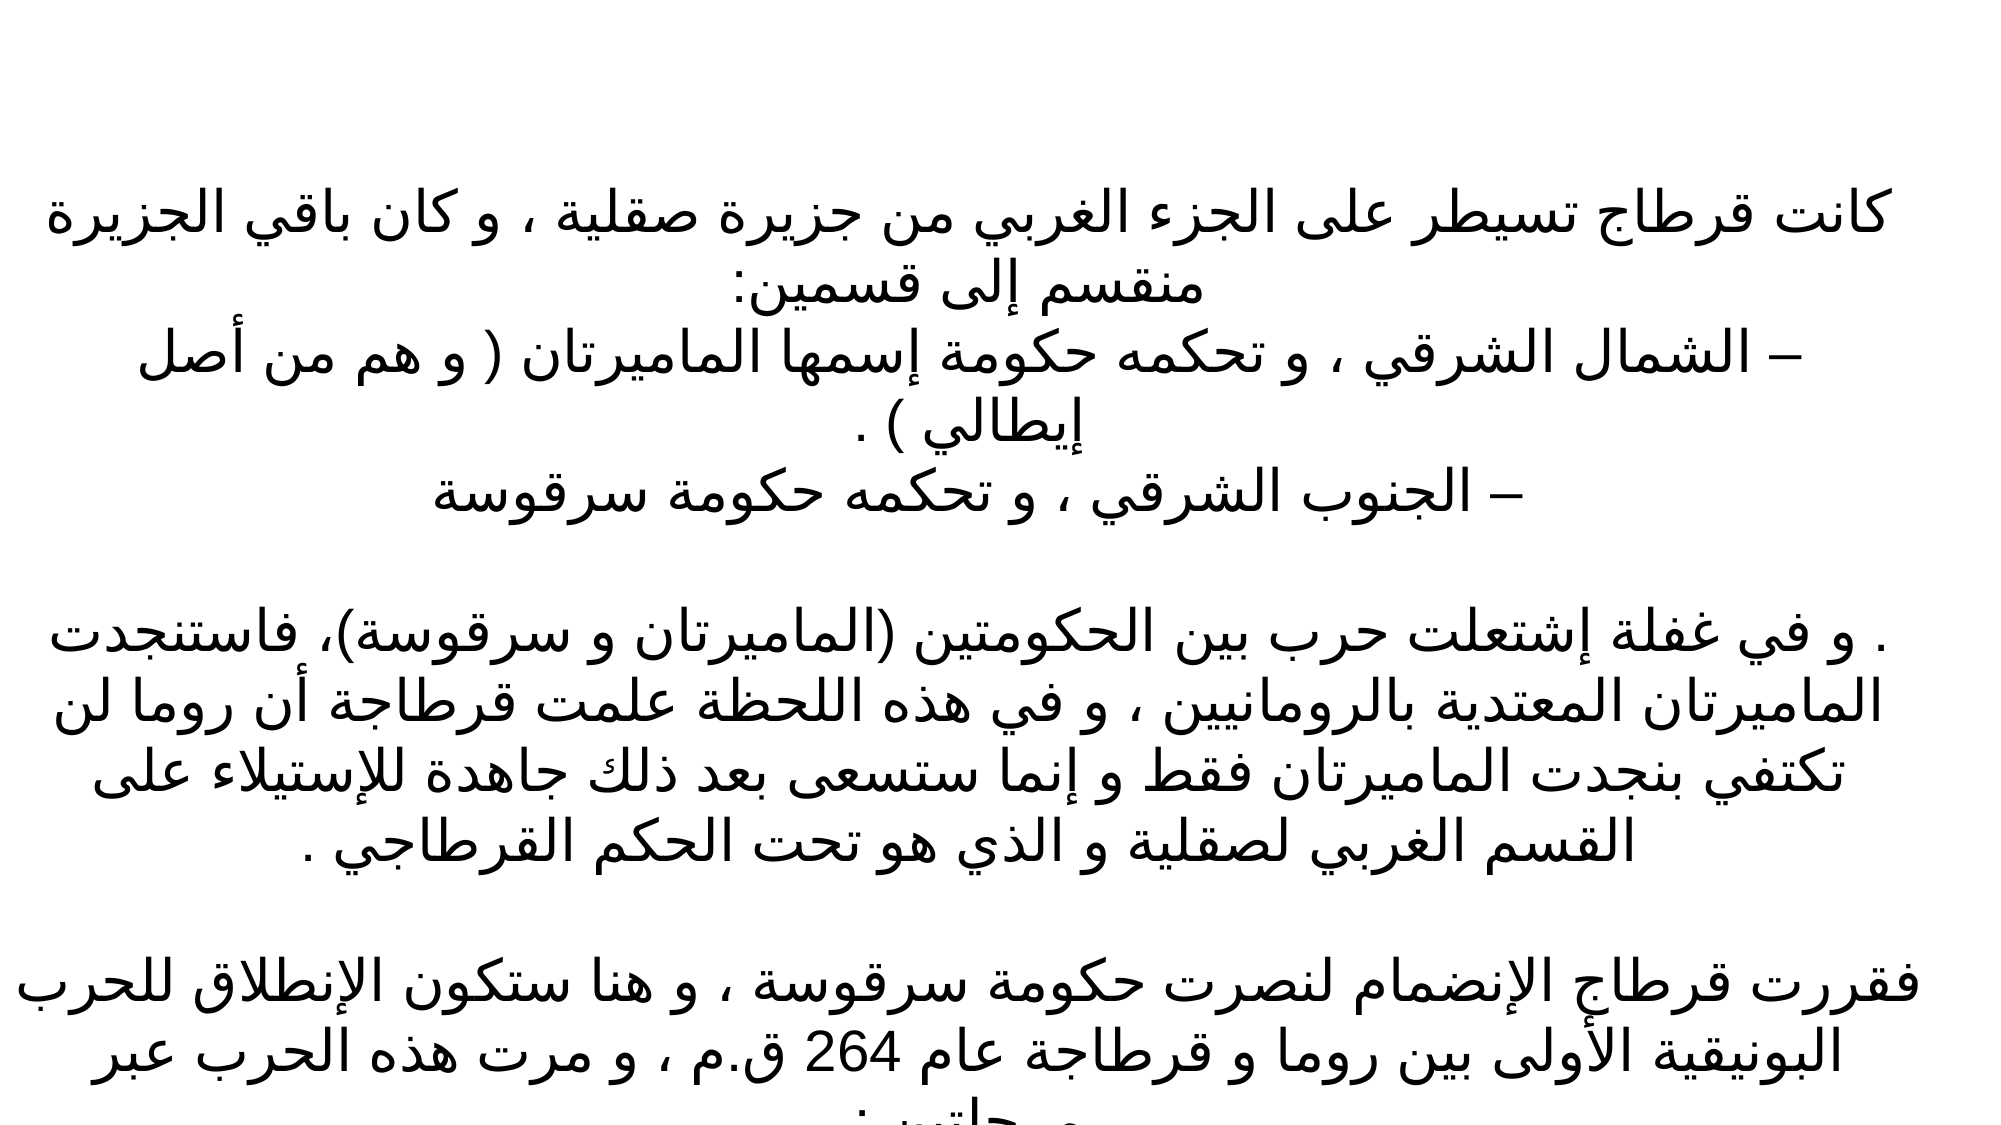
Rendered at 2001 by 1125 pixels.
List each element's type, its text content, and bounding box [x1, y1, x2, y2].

text_box كانت قرطاج تسيطر على الجزء الغربي من جزيرة صقلية ، و كان باقي الجزيرة منقسم إلى قسمين: – الشمال الشرقي ، و تحكمه حكومة إسمها الماميرتان ( و هم من أصل إيطالي ) . – الجنوب الشرقي ، و تحكمه حكومة سرقوسة . و في غفلة إشتعلت حرب بين الحكومتين (الماميرتان و سرقوسة)، فاستنجدت الماميرتان المعتدية بالرومانيين ، و في هذه اللحظة علمت قرطاجة أن روما لن تكتفي بنجدت الماميرتان فقط و إنما ستسعى بعد ذلك جاهدة للإستيلاء على القسم الغربي لصقلية و الذي هو تحت الحكم القرطاجي . فقررت قرطاج الإنضمام لنصرت حكومة سرقوسة ، و هنا ستكون الإنطلاق للحرب البونيقية الأولى بين روما و قرطاجة عام 264 ق.م ، و مرت هذه الحرب عبر مرحلتين : [0, 166, 1939, 959]
